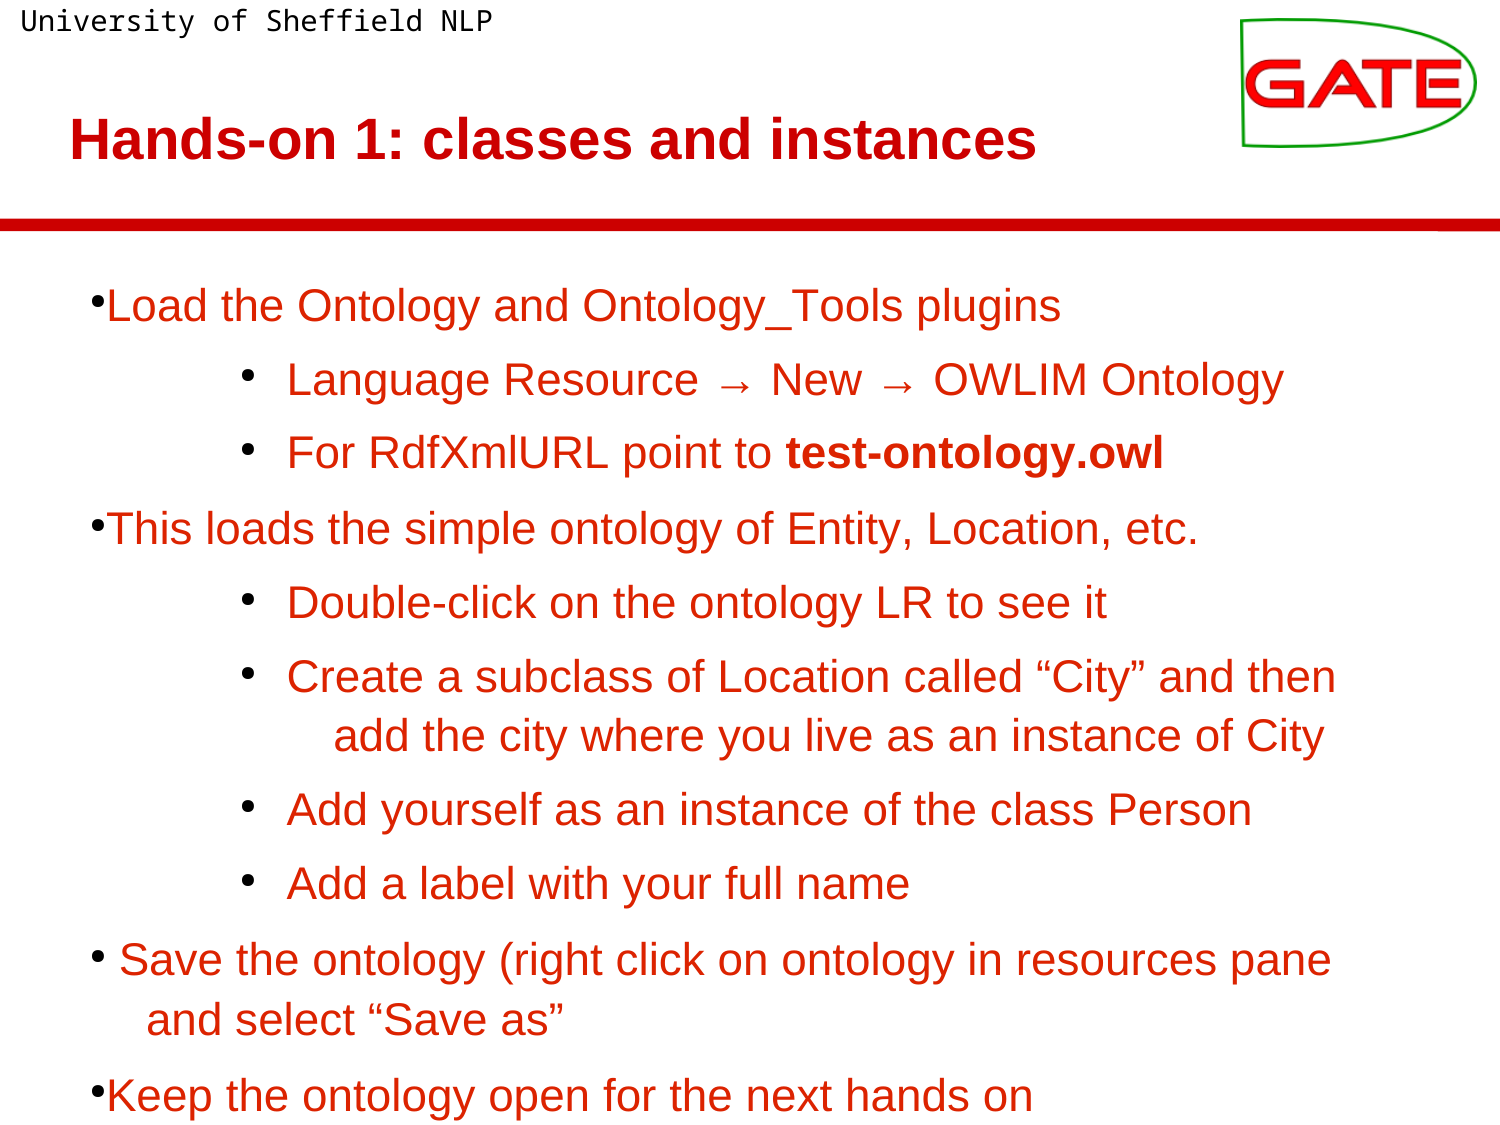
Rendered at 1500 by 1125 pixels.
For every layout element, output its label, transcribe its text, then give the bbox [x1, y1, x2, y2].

list Load the Ontology and Ontology_Tools plugins Language Resource → New → OWLIM Ontology For RdfXmlURL point to test-ontology.owl This loads the simple ontology of Entity, Location, etc. Double-click on the ontology LR to see it Create a subclass of Location called “City” and then add the city where you live as an instance of City Add yourself as an instance of the class Person Add a label with your full name Save the ontology (right click on ontology in resources pane and select “Save as” Keep the ontology open for the next hands on [75, 263, 1425, 1125]
title Hands-on 1: classes and instances [55, 64, 1296, 214]
picture [1240, 18, 1477, 148]
